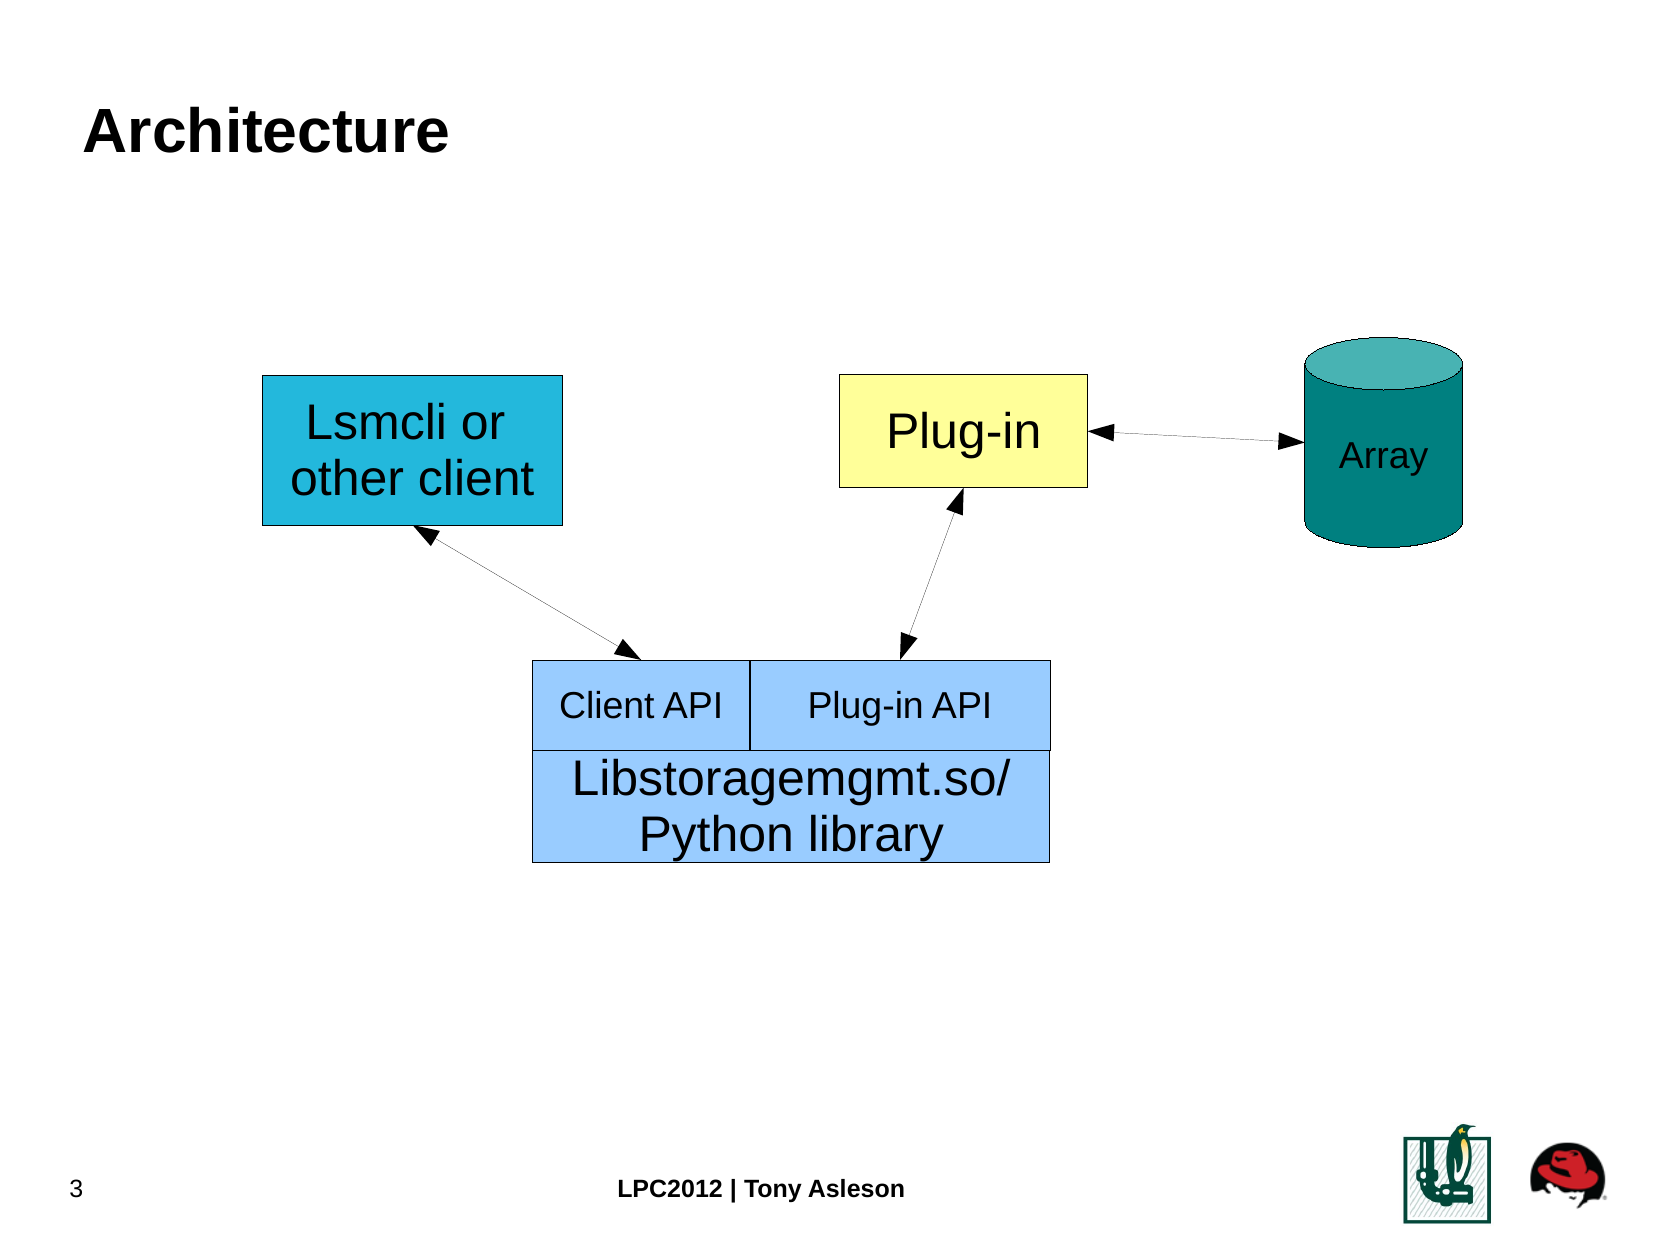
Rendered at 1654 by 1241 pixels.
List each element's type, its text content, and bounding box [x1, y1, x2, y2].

picture [1529, 1140, 1613, 1218]
text_box Plug-in [839, 374, 1088, 488]
text_box Client API [532, 660, 750, 751]
text_box Lsmcli or other client [262, 375, 563, 526]
title Architecture [82, 37, 1571, 226]
text_box Libstoragemgmt.so/ Python library [532, 751, 1050, 863]
text_box Plug-in API [750, 660, 1051, 751]
picture [1391, 1122, 1504, 1239]
text_box Array [1304, 365, 1463, 548]
